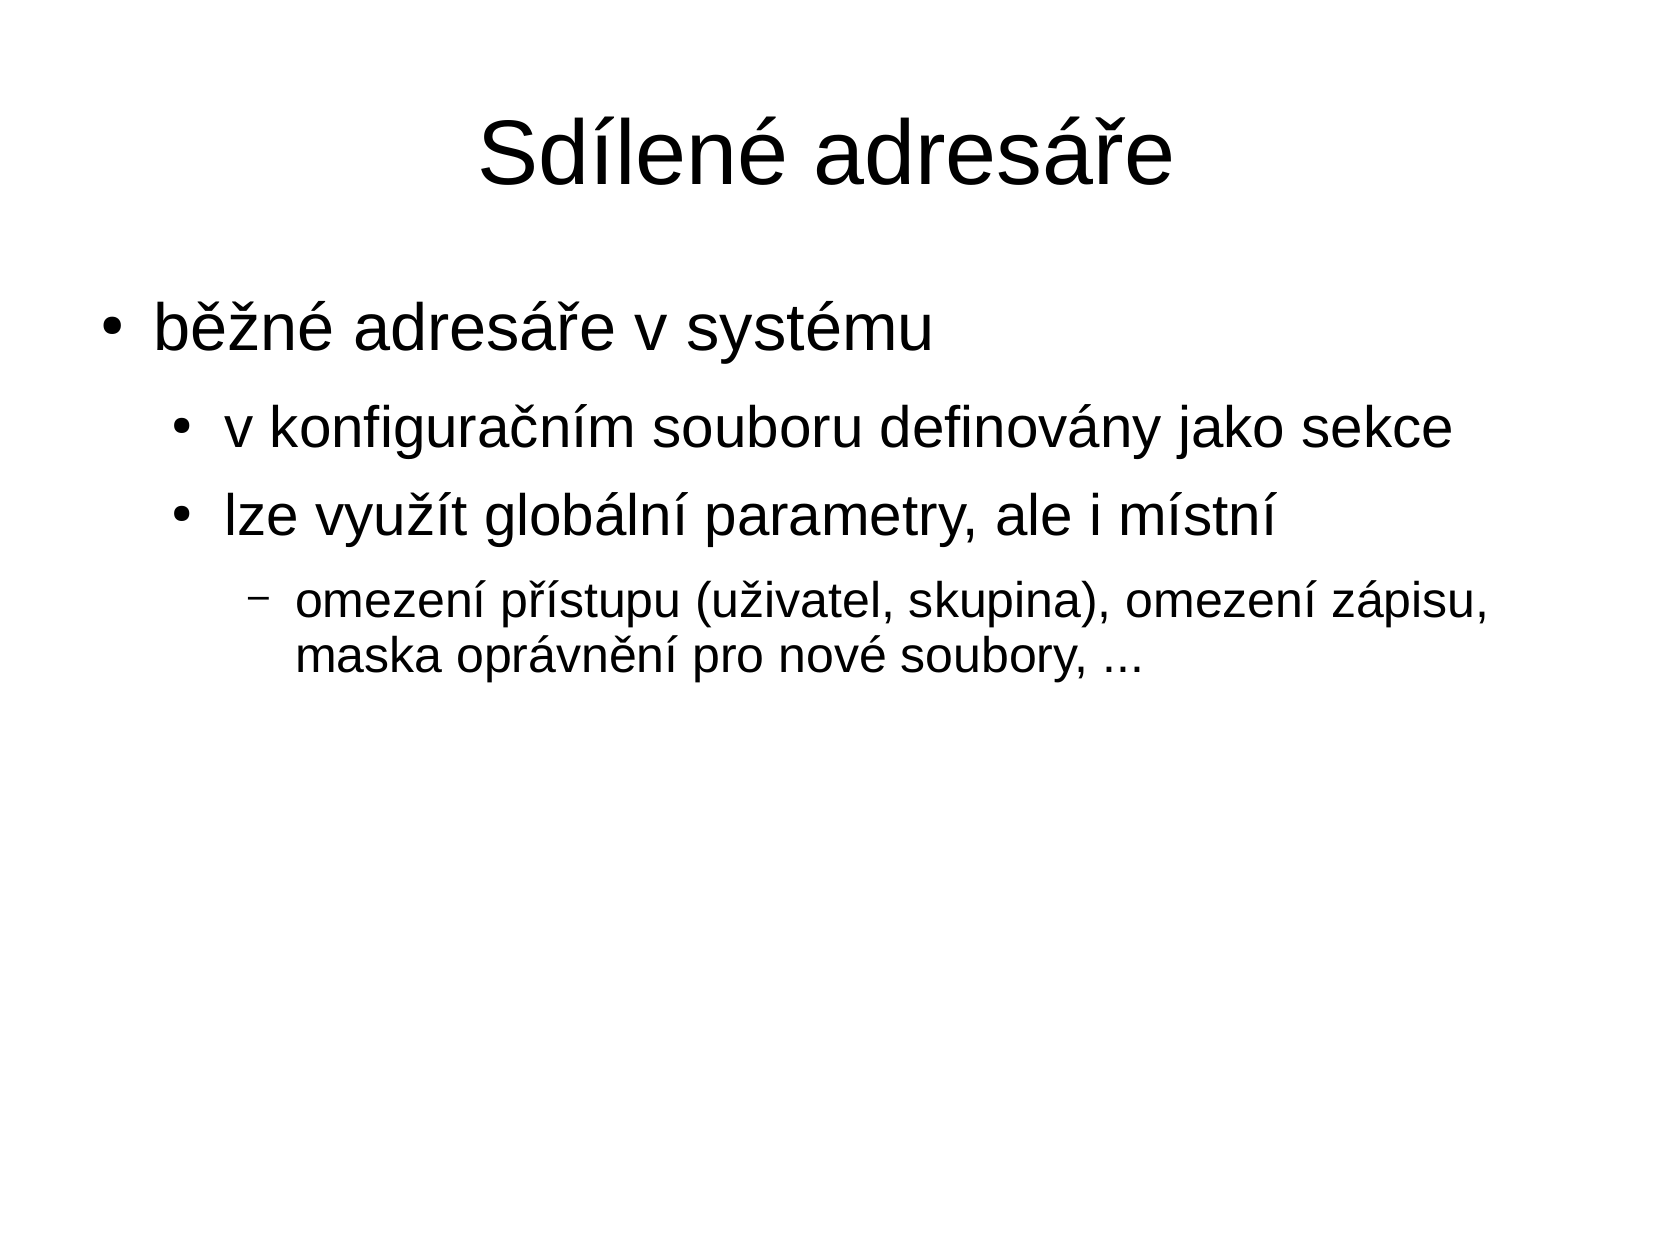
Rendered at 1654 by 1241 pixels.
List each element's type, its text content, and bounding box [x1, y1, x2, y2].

title Sdílené adresáře [82, 49, 1571, 257]
list běžné adresáře v systému v konfiguračním souboru definovány jako sekce lze využít globální parametry, ale i místní omezení přístupu (uživatel, skupina), omezení zápisu, maska oprávnění pro nové soubory, ... [82, 290, 1571, 1109]
